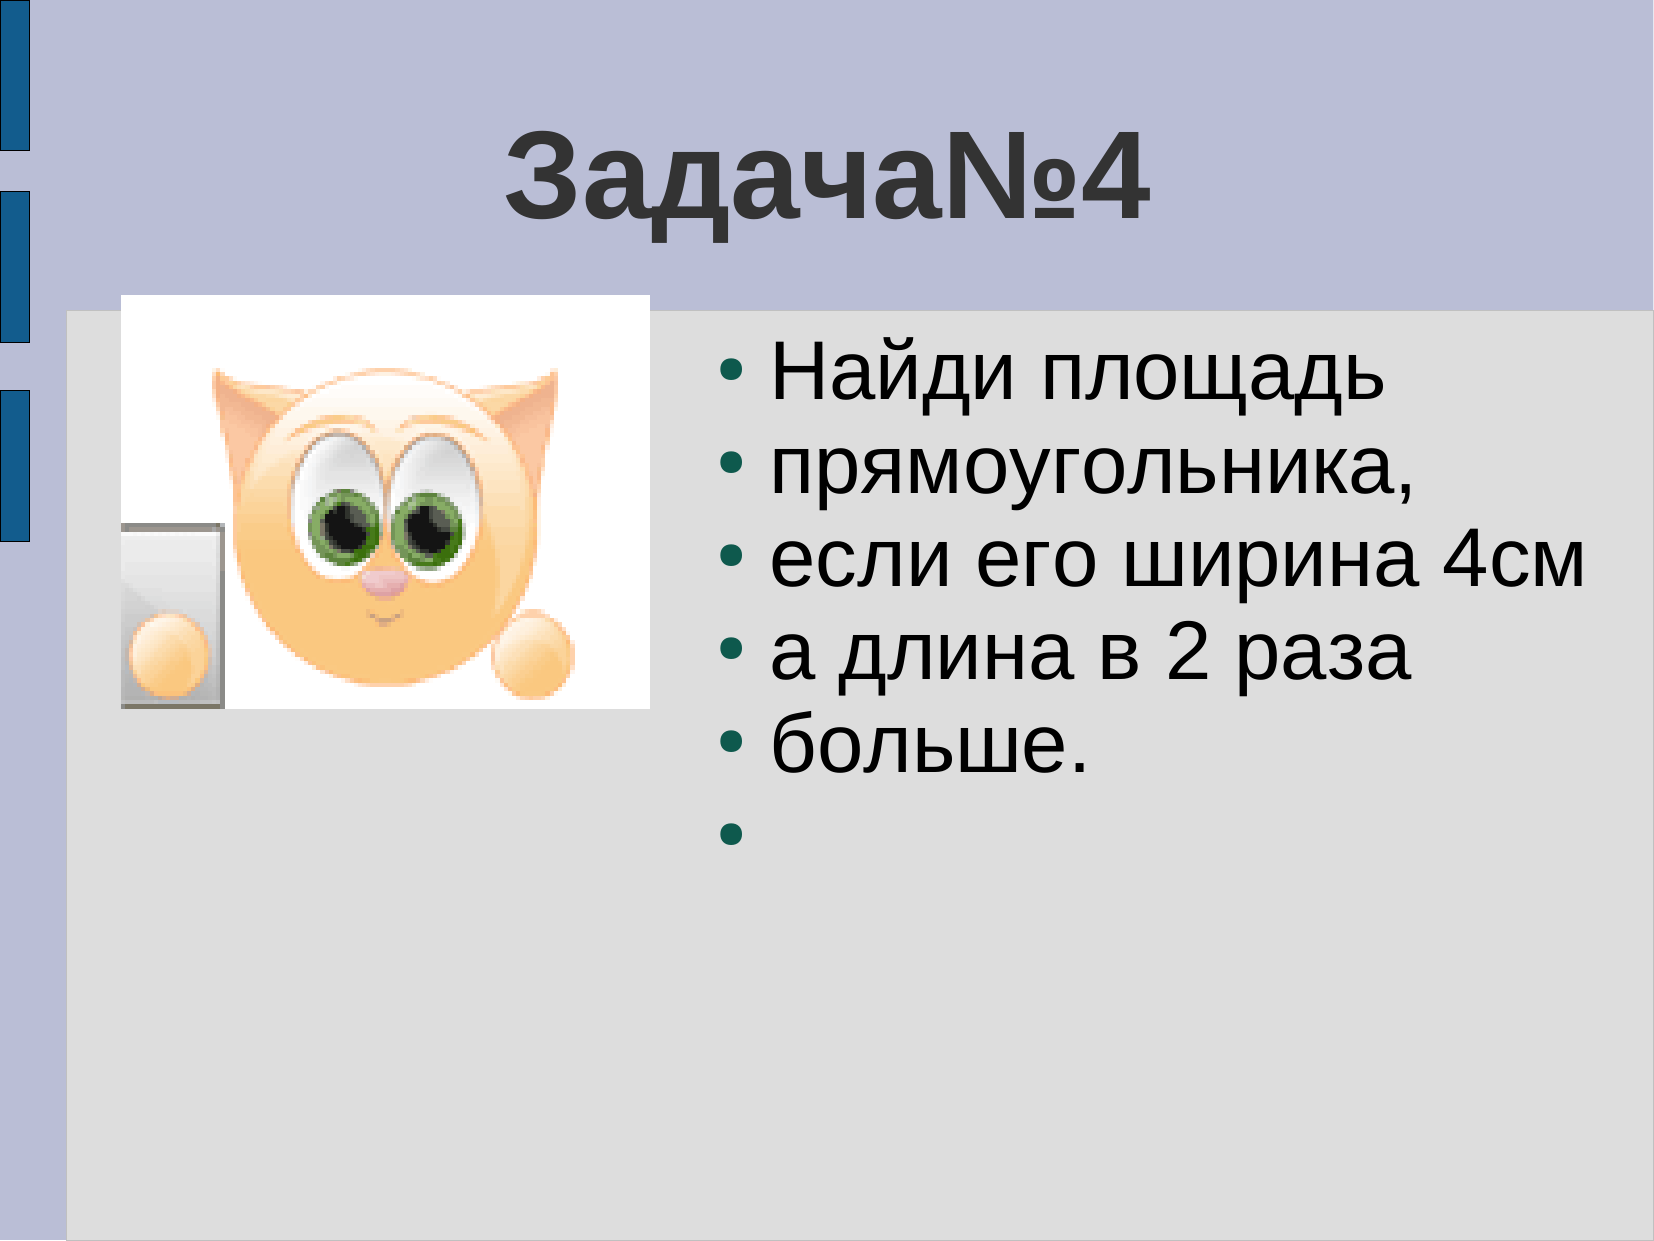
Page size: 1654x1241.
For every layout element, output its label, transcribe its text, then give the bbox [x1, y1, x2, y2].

title Задача№4 [121, 59, 1534, 291]
list Найди площадь прямоугольника, если его ширина 4см а длина в 2 раза больше. [698, 324, 1595, 1092]
picture [121, 295, 650, 709]
